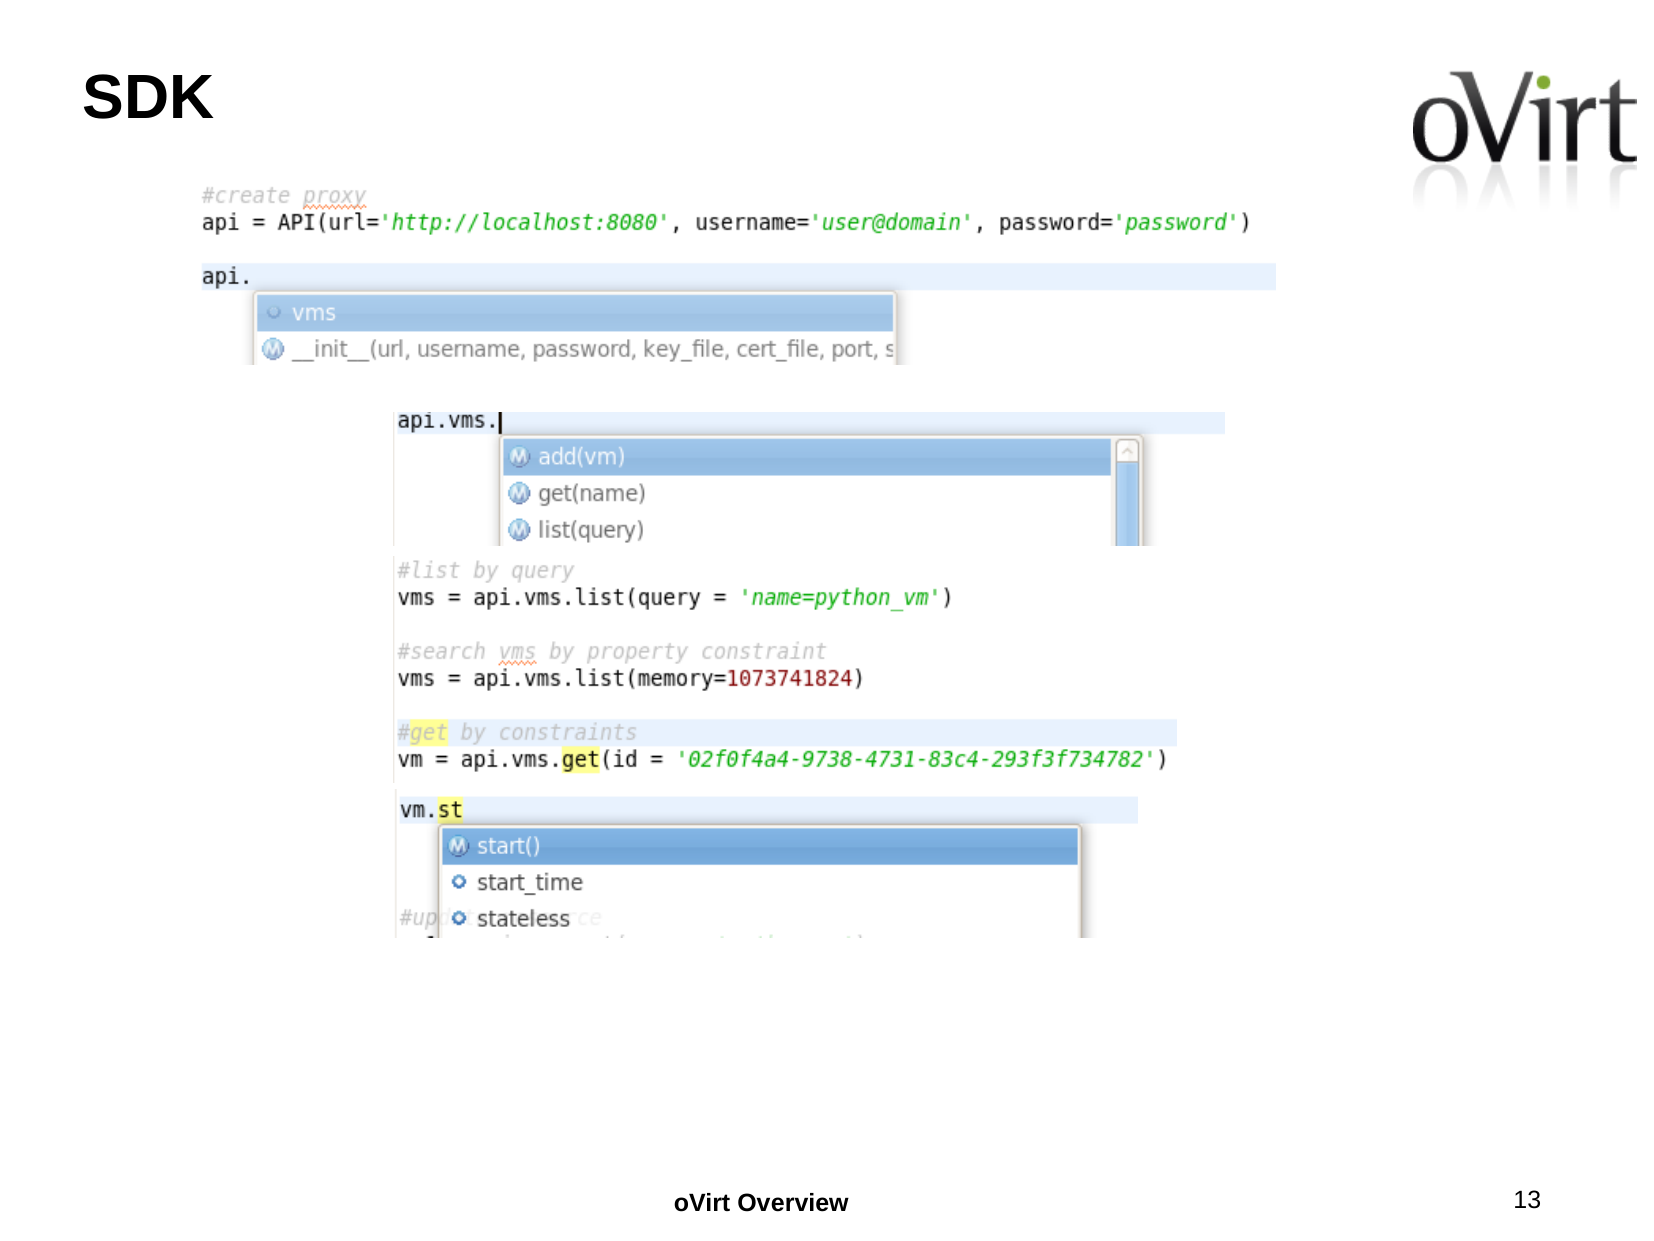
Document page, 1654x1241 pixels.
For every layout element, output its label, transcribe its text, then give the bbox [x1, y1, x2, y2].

picture [1571, 63, 1637, 212]
picture [389, 789, 1138, 938]
picture [393, 556, 1177, 783]
picture [199, 181, 1276, 365]
picture [393, 412, 1225, 546]
title SDK [82, 37, 1571, 226]
